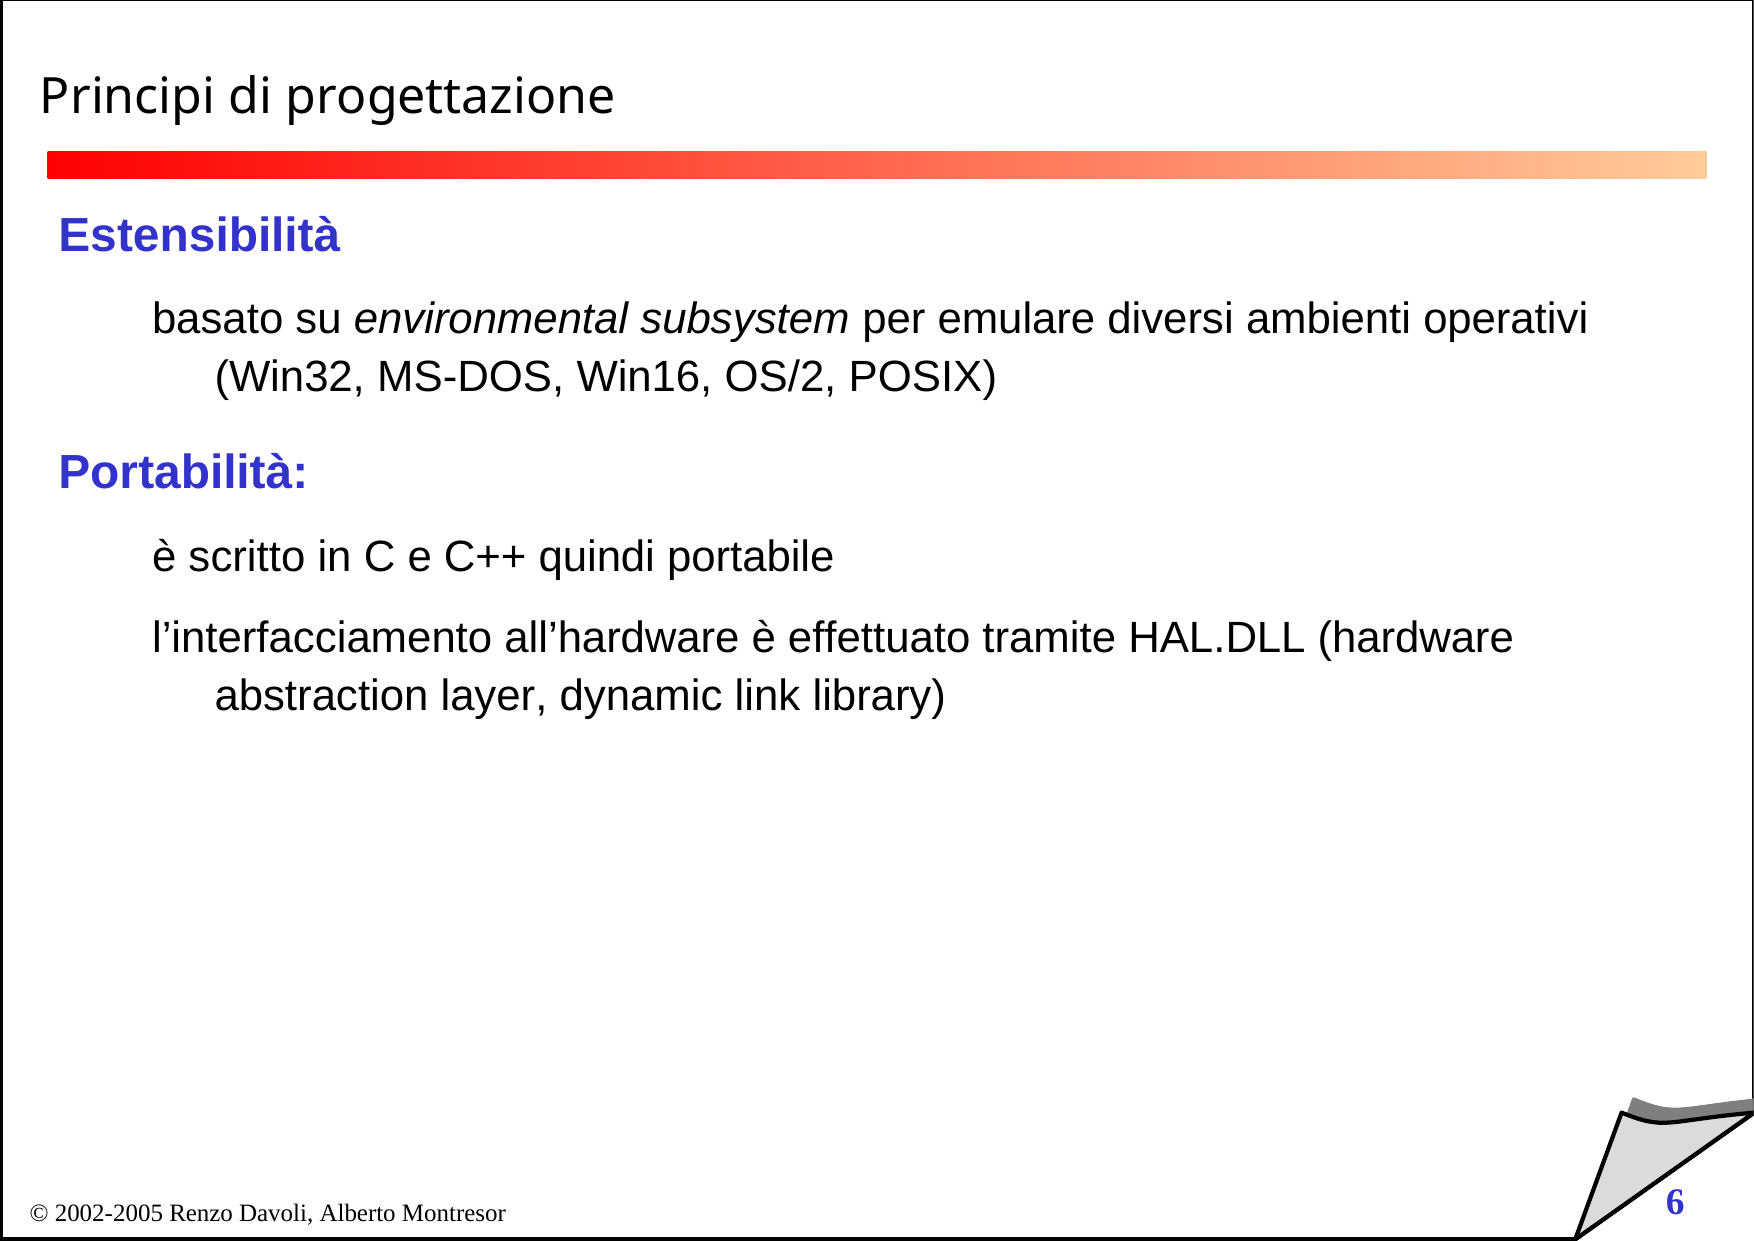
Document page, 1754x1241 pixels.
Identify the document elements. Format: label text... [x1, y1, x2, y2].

list Estensibilità basato su environmental subsystem per emulare diversi ambienti operativi (Win32, MS-DOS, Win16, OS/2, POSIX) Portabilità: è scritto in C e C++ quindi portabile l’interfacciamento all’hardware è effettuato tramite HAL.DLL (hardware abstraction layer, dynamic link library) [58, 206, 1695, 815]
title Principi di progettazione [40, 49, 1713, 144]
